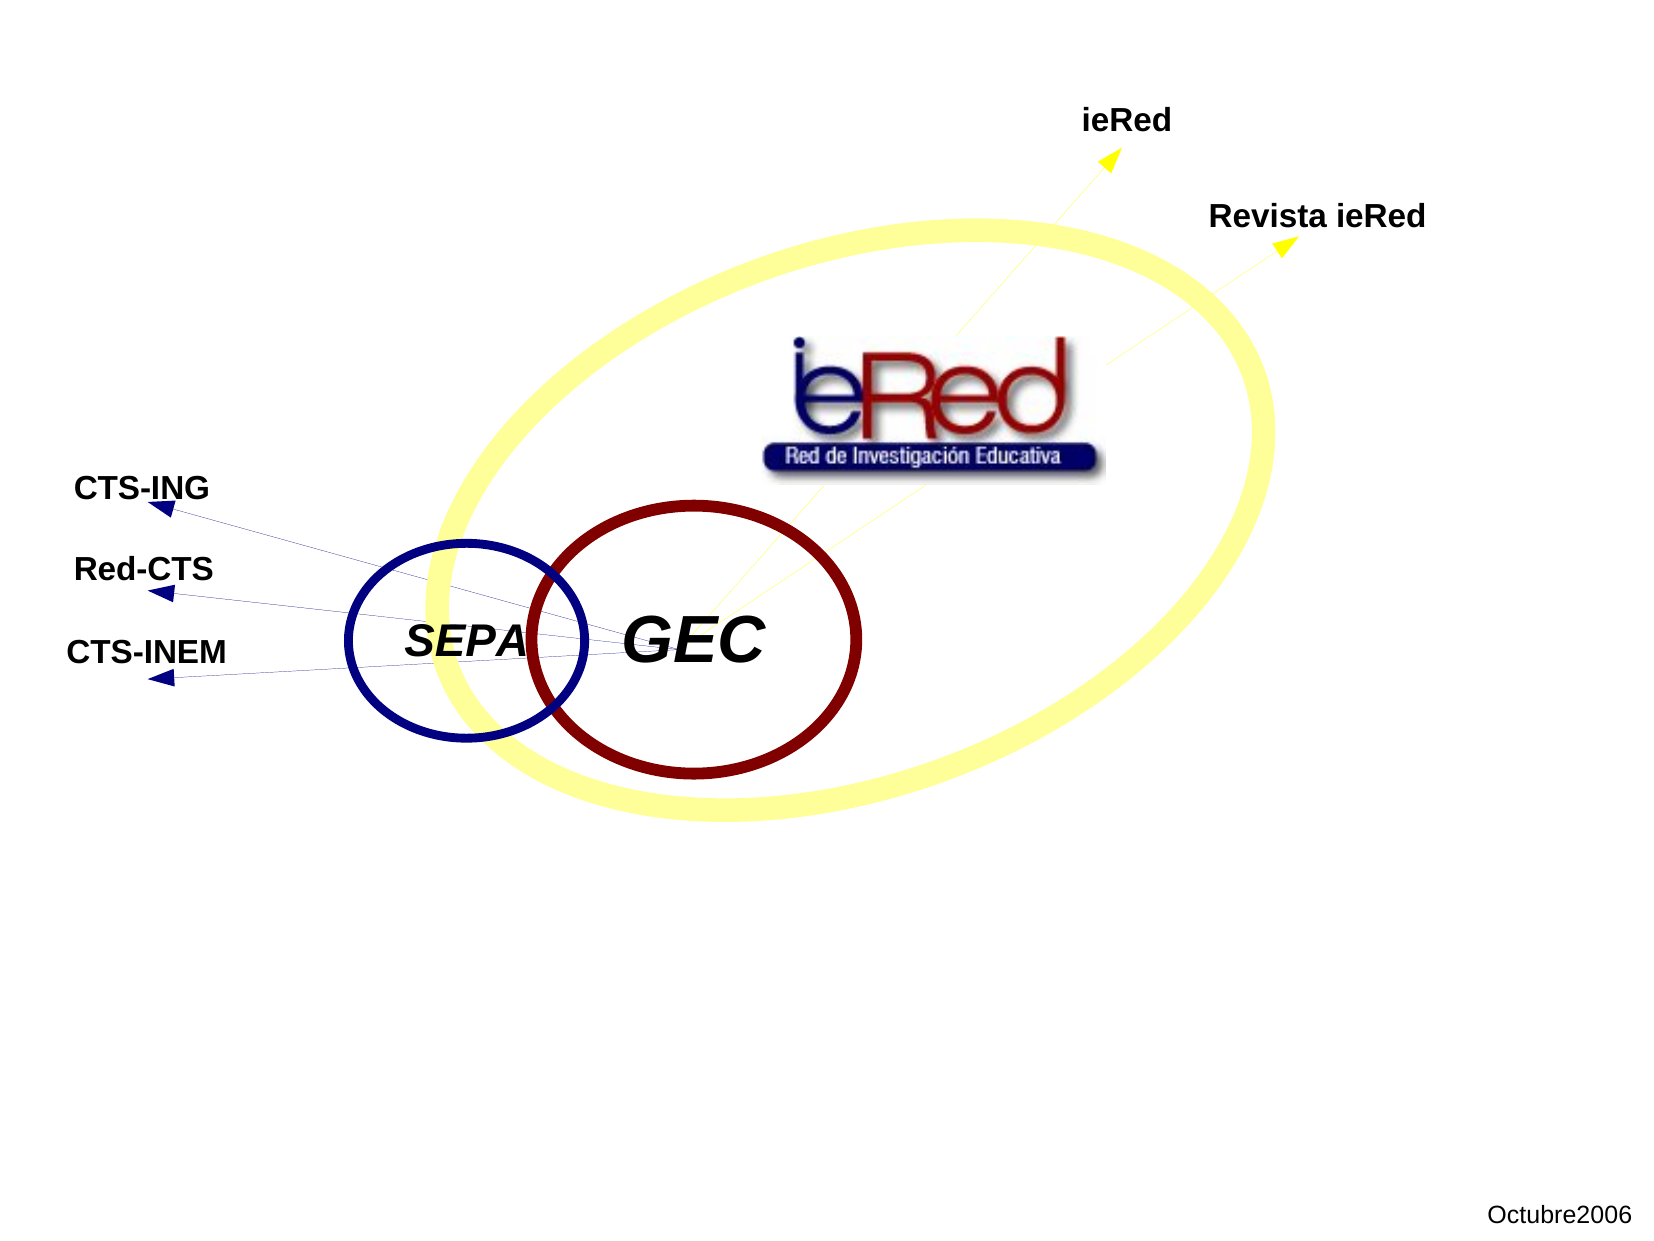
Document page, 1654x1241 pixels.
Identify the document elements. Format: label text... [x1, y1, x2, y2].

text_box Octubre2006 [1472, 1192, 1648, 1236]
picture [761, 336, 1106, 485]
text_box SEPA [348, 543, 585, 739]
text_box GEC [552, 505, 857, 774]
text_box Red-CTS [59, 543, 229, 596]
text_box Revista ieRed [1194, 190, 1441, 243]
text_box CTS-ING [59, 461, 226, 514]
text_box CTS-INEM [51, 625, 243, 678]
text_box ieRed [1066, 94, 1188, 147]
